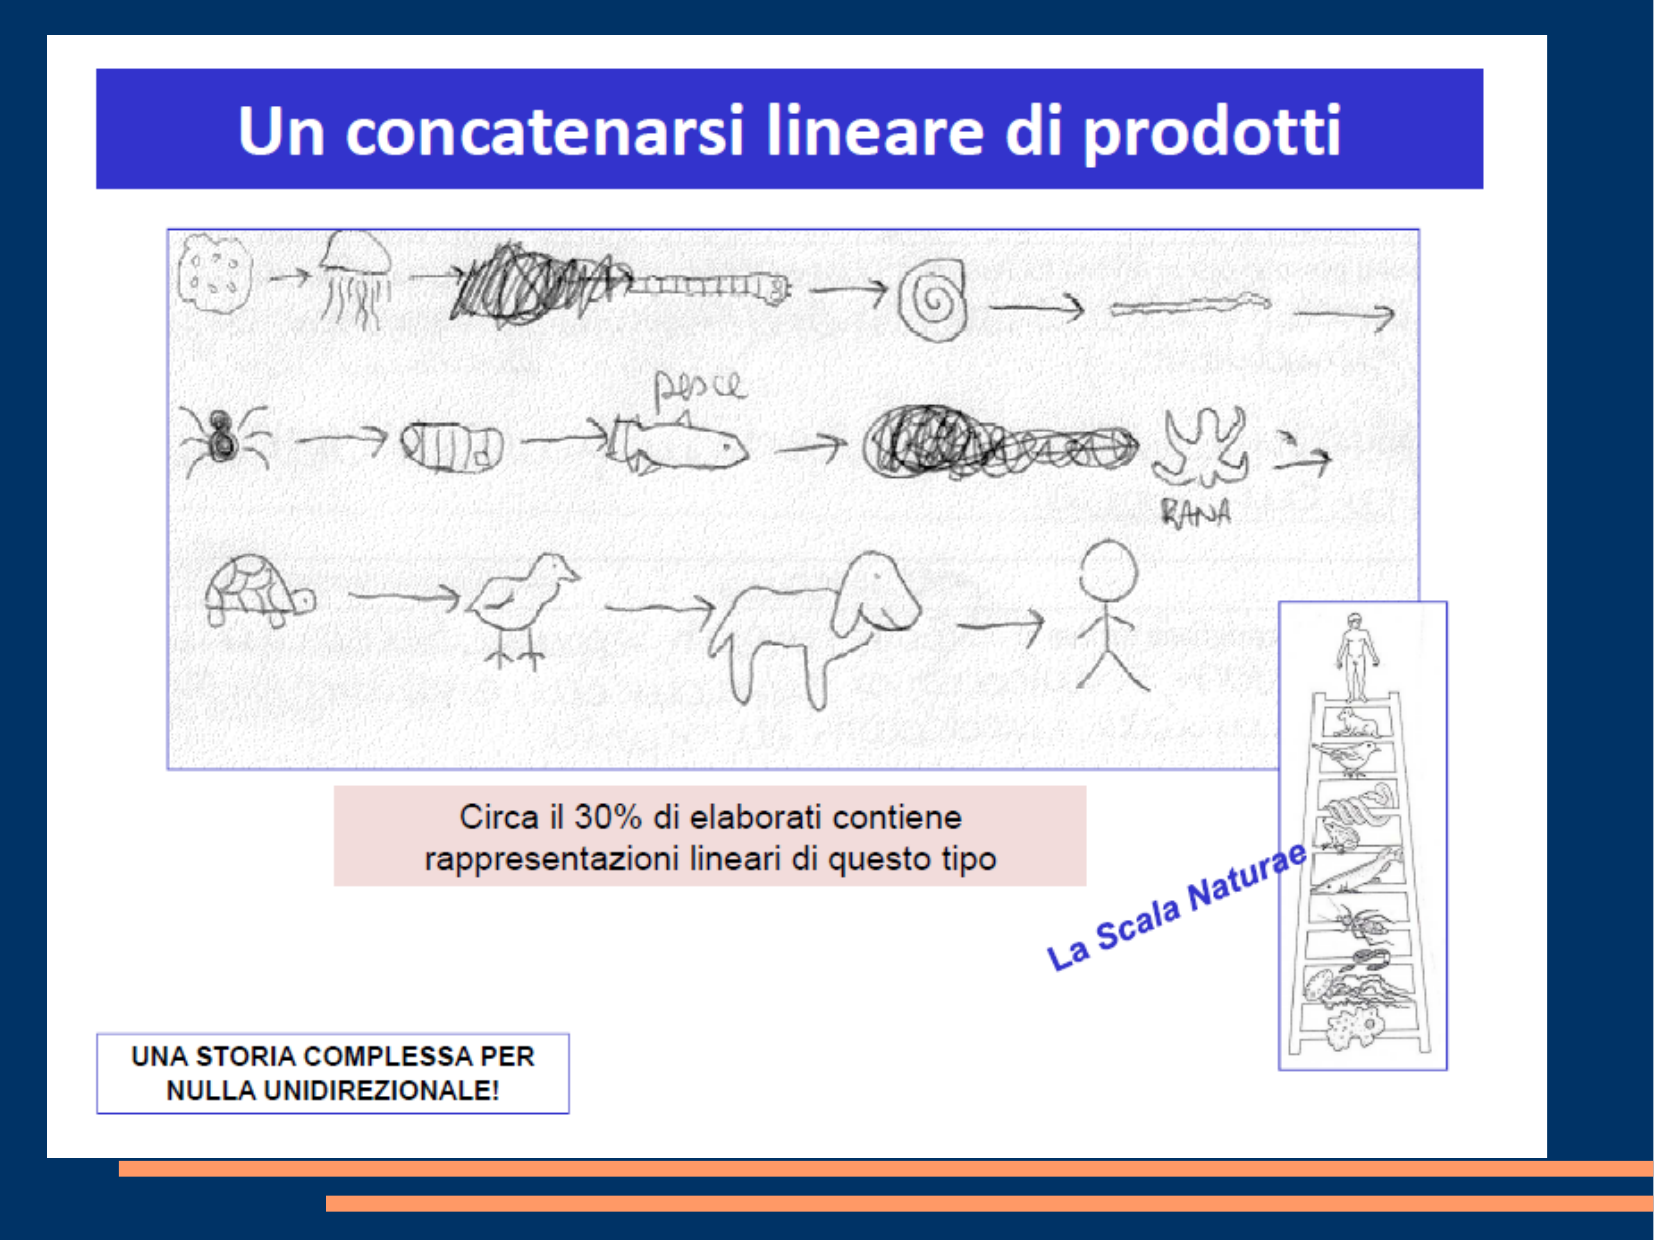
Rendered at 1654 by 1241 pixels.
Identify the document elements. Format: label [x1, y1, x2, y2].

picture [47, 35, 1548, 1158]
